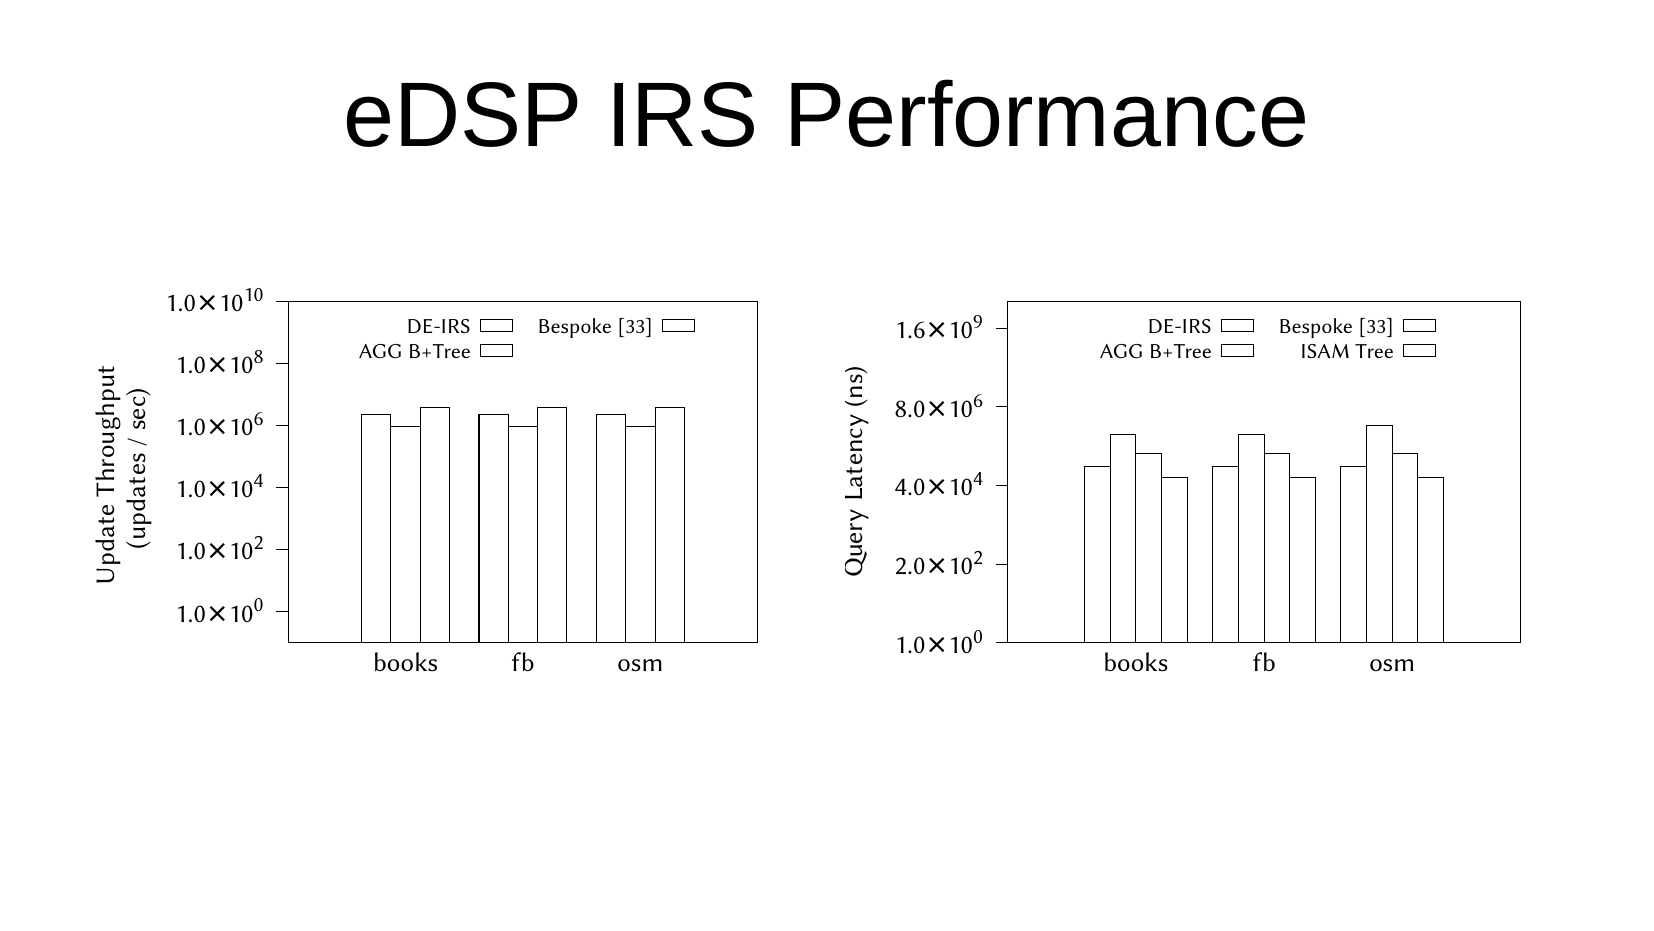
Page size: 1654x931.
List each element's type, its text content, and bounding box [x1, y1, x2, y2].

picture [845, 269, 1572, 706]
picture [82, 269, 809, 706]
title eDSP IRS Performance [82, 37, 1571, 193]
